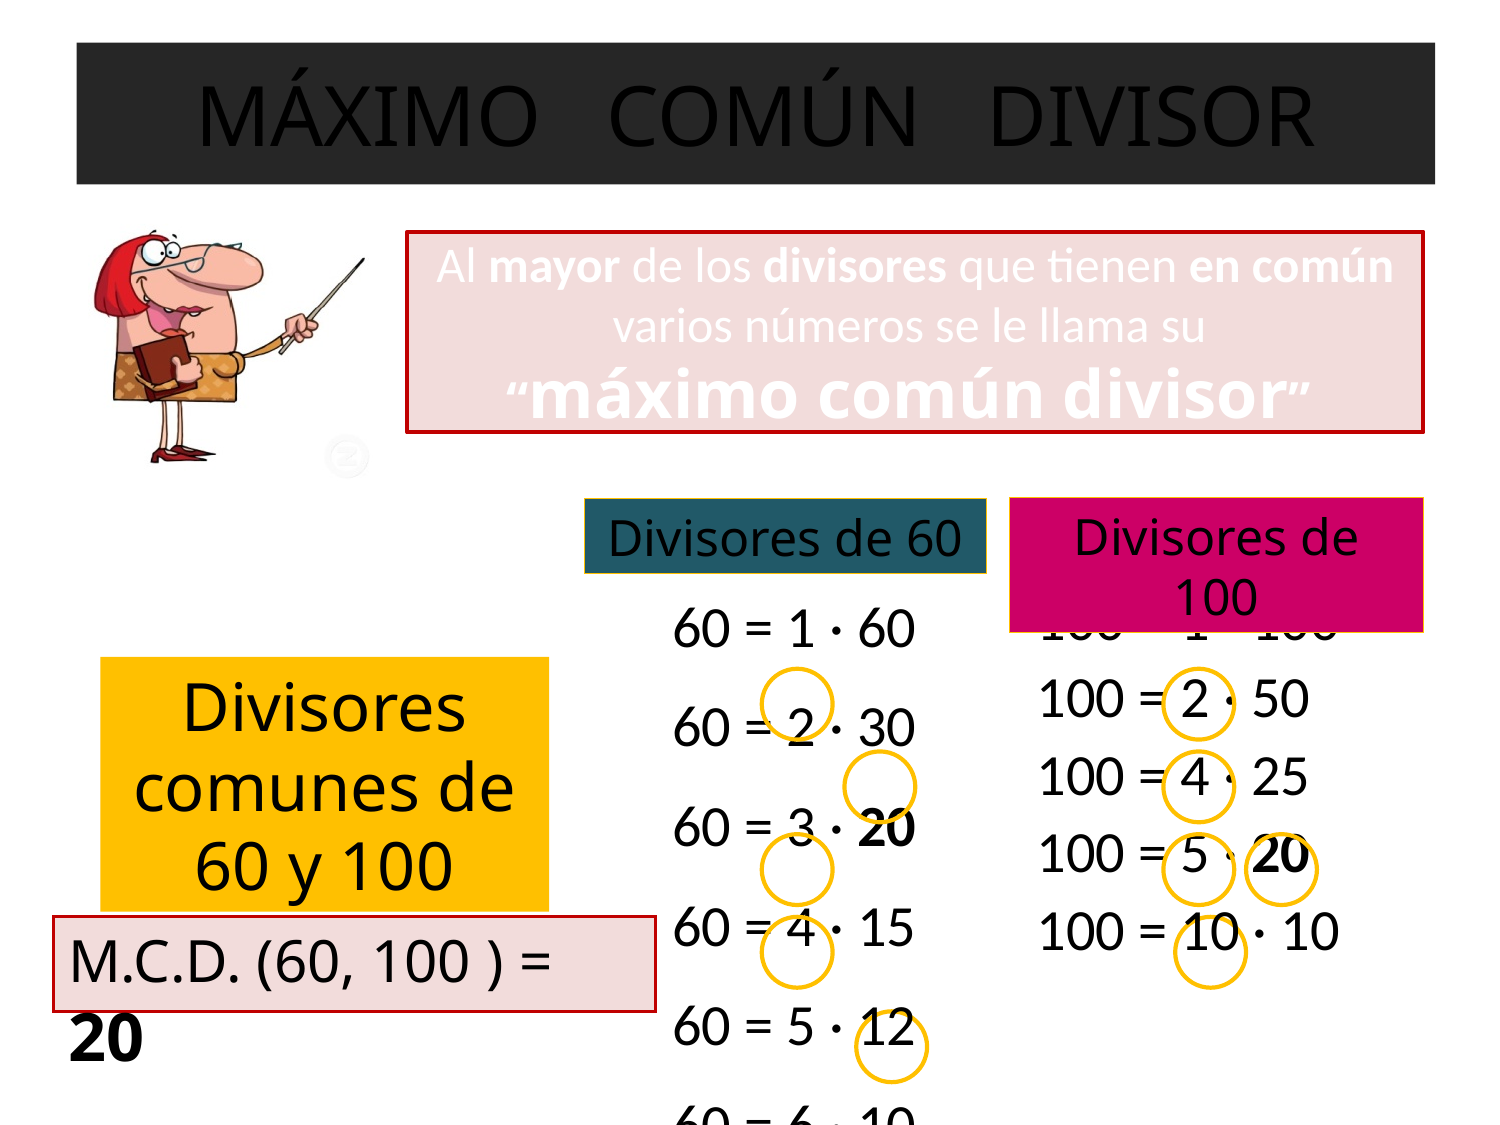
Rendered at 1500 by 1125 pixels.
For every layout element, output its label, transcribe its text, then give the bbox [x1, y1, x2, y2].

text_box Al mayor de los divisores que tienen en común varios números se le llama su “máximo común divisor” [407, 231, 1424, 433]
text_box Divisores de 100 [1009, 497, 1424, 633]
text_box 100 = 1 · 100 100 = 2 · 50 100 = 4 · 25 100 = 5 · 20 100 = 10 · 10 [1021, 633, 1424, 1106]
text_box Divisores comunes de 60 y 100 [100, 656, 550, 912]
list 60 = 1 · 60 60 = 2 · 30 60 = 3 · 20 60 = 4 · 15 60 = 5 · 12 60 = 6 · 10 [602, 581, 987, 1125]
text_box M.C.D. (60, 100 ) = 20 [53, 916, 656, 1012]
picture [88, 208, 376, 483]
text_box MÁXIMO COMÚN DIVISOR [76, 42, 1436, 185]
text_box Divisores de 60 [584, 498, 987, 574]
